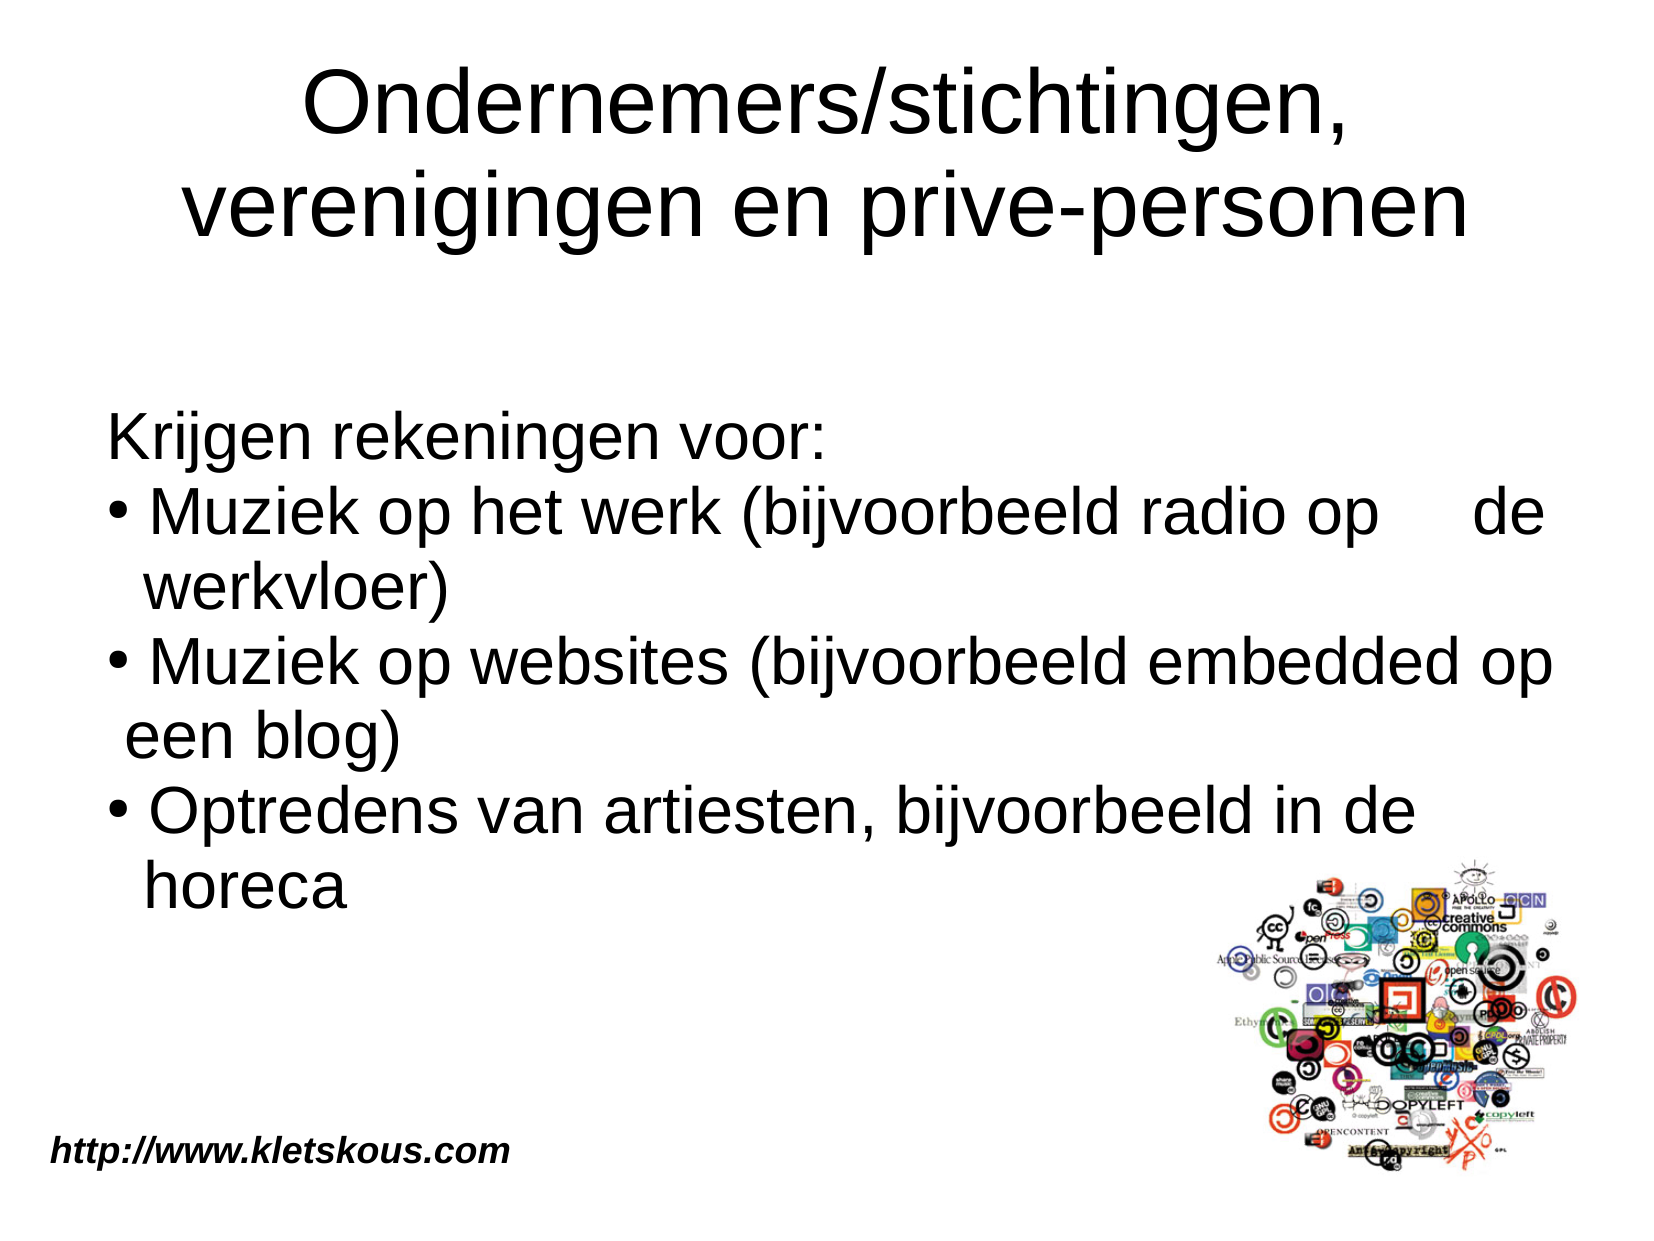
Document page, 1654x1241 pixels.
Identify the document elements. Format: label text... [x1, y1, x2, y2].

picture [1210, 1063, 1595, 1182]
title Ondernemers/stichtingen, verenigingen en prive-personen [82, 49, 1571, 257]
subtitle Krijgen rekeningen voor: Muziek op het werk (bijvoorbeeld radio op de werkvloer) Muziek op websites (bijvoorbeeld embedded op een blog) Optredens van artiesten, bijvoorbeeld in de horeca [106, 259, 1595, 1063]
text_box http://www.kletskous.com [34, 1122, 591, 1211]
